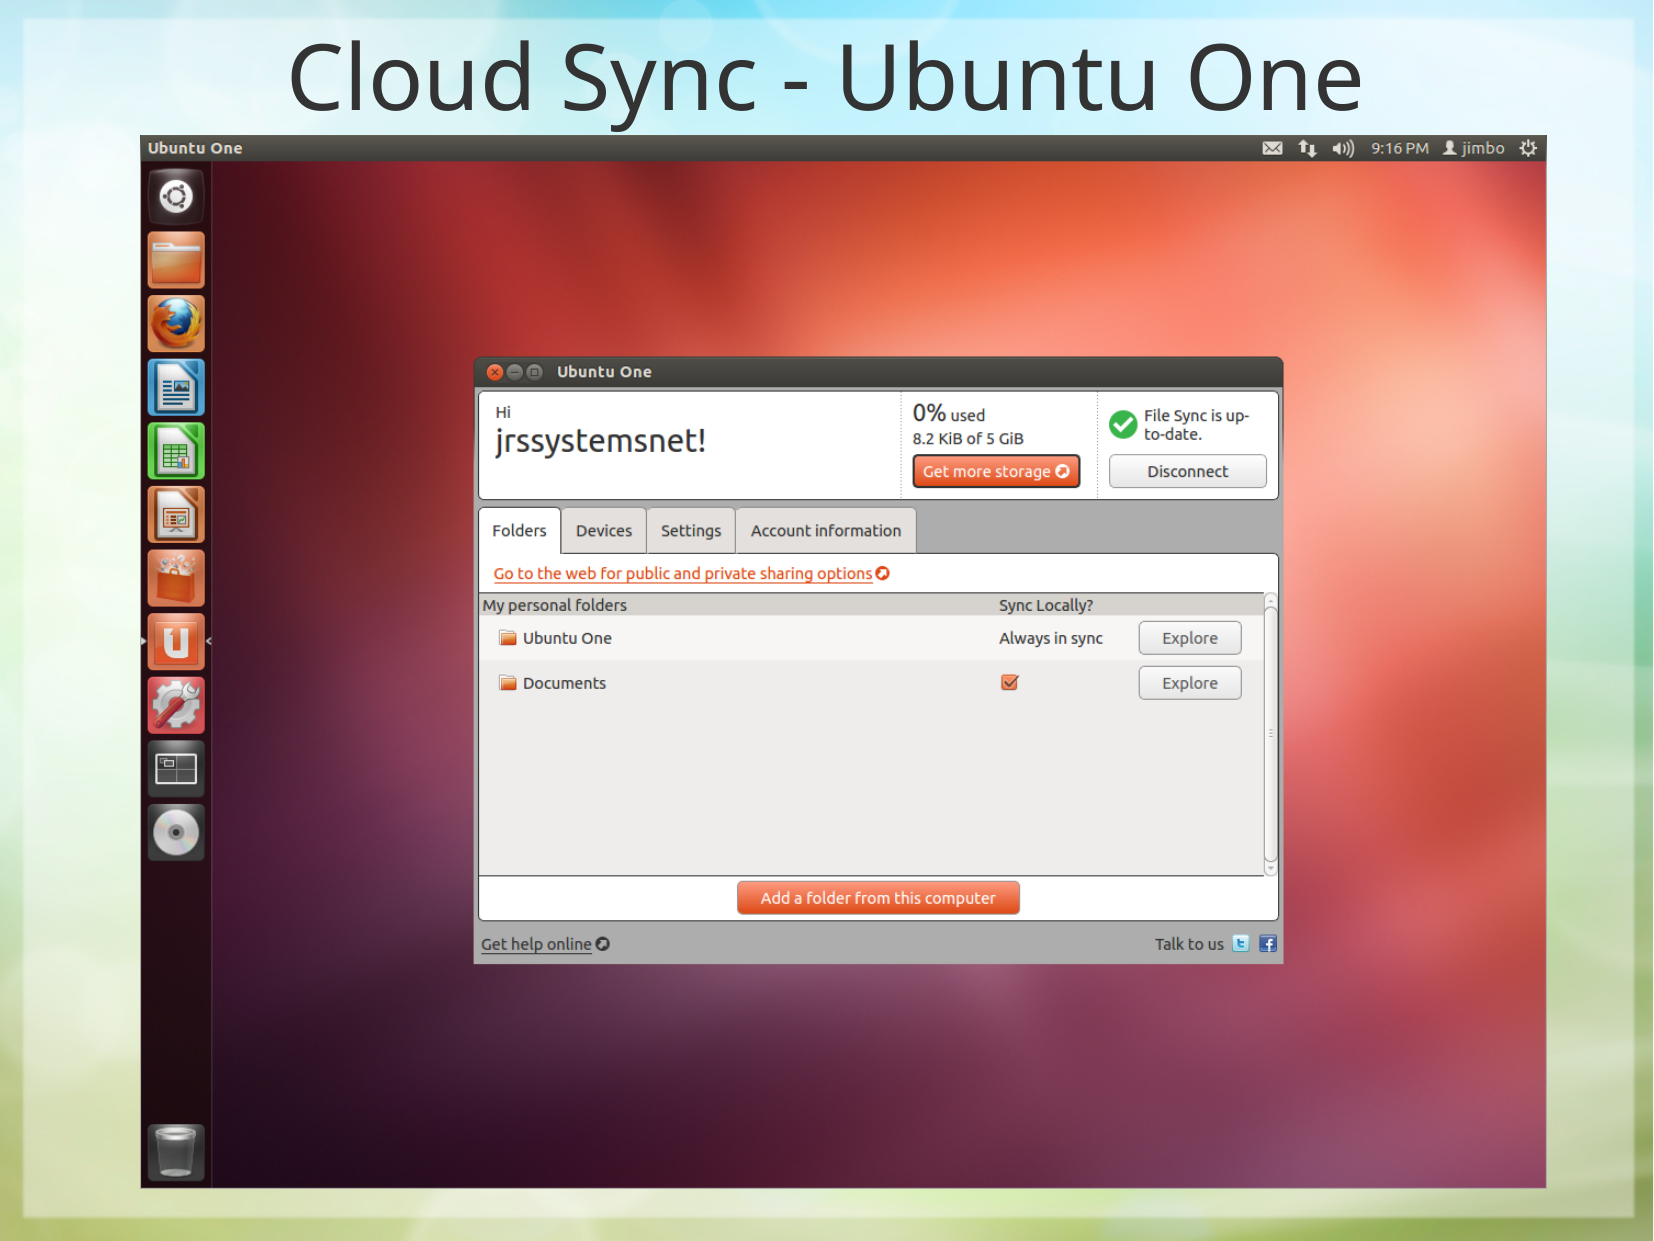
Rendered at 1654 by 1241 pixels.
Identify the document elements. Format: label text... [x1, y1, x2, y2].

title Cloud Sync - Ubuntu One [82, 0, 1571, 151]
picture [0, 0, 1654, 1241]
